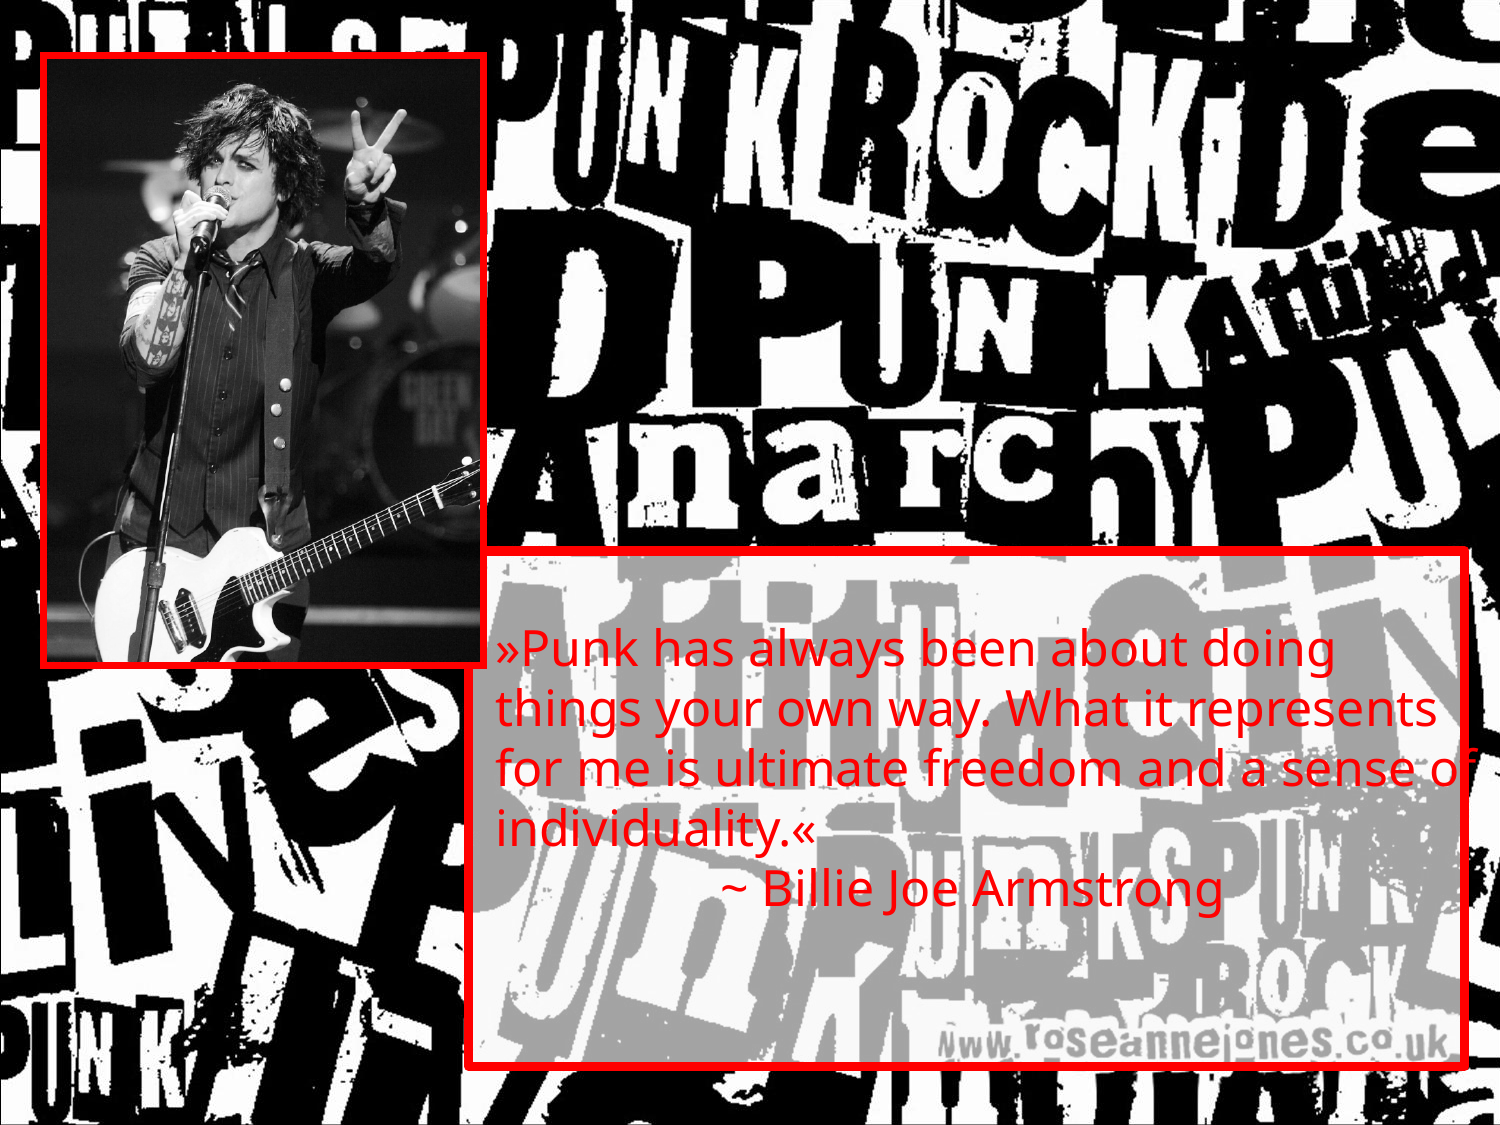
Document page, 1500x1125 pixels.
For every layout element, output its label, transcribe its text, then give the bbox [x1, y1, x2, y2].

picture [0, 0, 1500, 1125]
text_box [487, 550, 1465, 609]
picture [46, 58, 481, 663]
text_box »Punk has always been about doing things your own way. What it represents for me is ultimate freedom and a sense of individuality.« ~ Billie Joe Armstrong [480, 609, 1500, 985]
text_box [468, 669, 1465, 1067]
